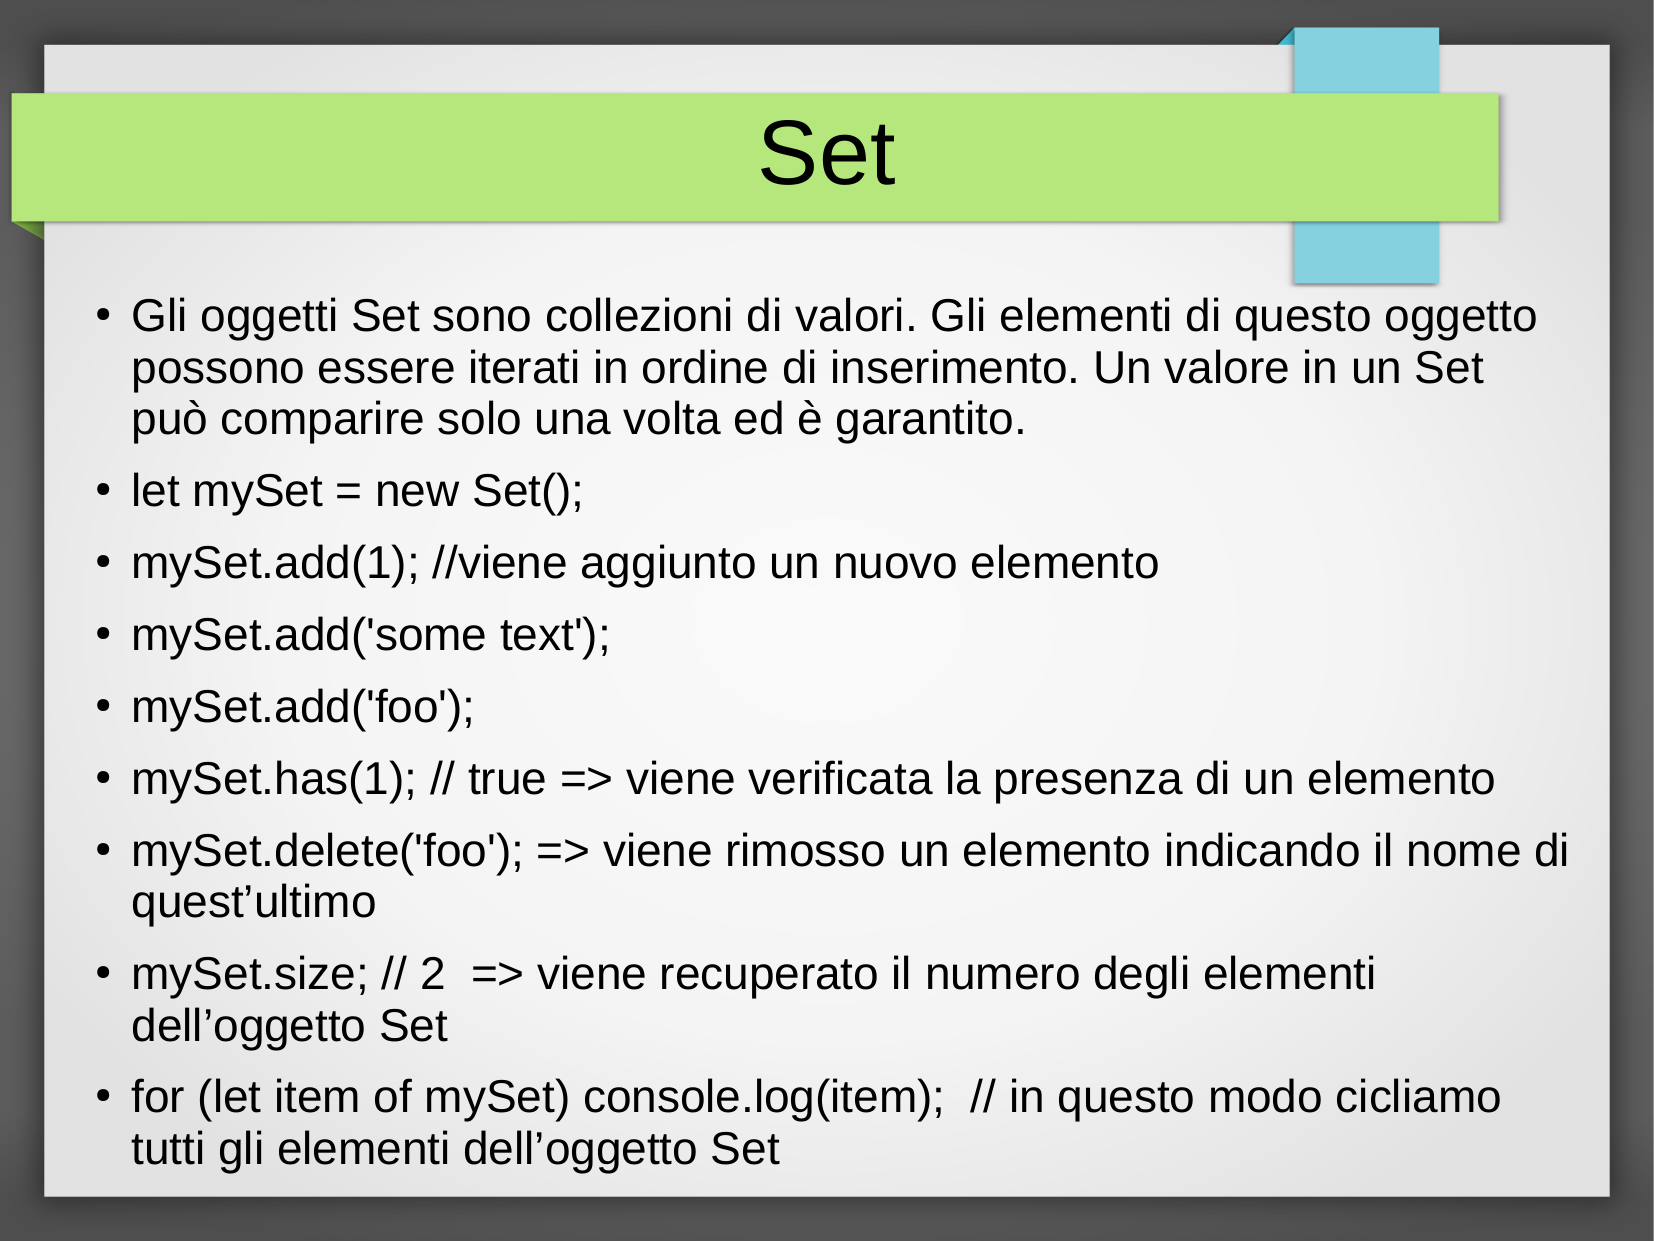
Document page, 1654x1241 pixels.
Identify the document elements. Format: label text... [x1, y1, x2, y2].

title Set [82, 49, 1571, 257]
picture [0, 0, 1654, 1241]
list Gli oggetti Set sono collezioni di valori. Gli elementi di questo oggetto possono essere iterati in ordine di inserimento. Un valore in un Set può comparire solo una volta ed è garantito. let mySet = new Set(); mySet.add(1); //viene aggiunto un nuovo elemento mySet.add('some text'); mySet.add('foo'); mySet.has(1); // true => viene verificata la presenza di un elemento mySet.delete('foo'); => viene rimosso un elemento indicando il nome di quest’ultimo mySet.size; // 2 => viene recuperato il numero degli elementi dell’oggetto Set for (let item of mySet) console.log(item); // in questo modo cicliamo tutti gli elementi dell’oggetto Set [82, 290, 1571, 1182]
